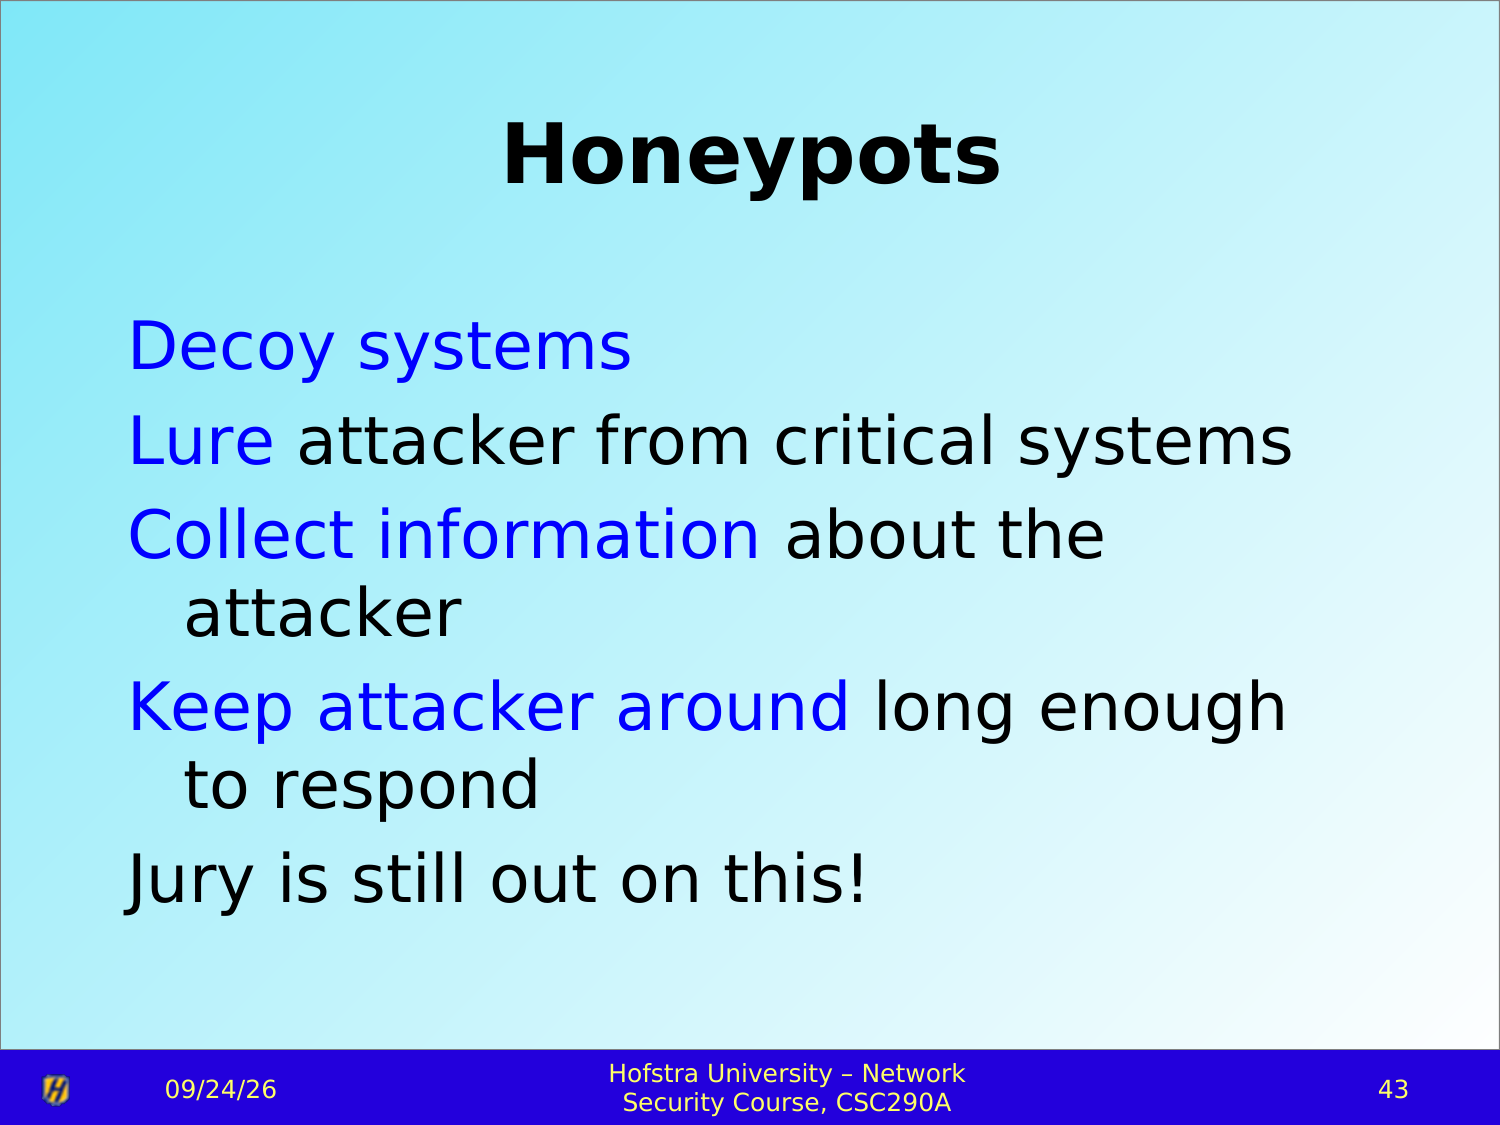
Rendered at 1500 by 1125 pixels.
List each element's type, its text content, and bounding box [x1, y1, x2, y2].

picture [37, 1072, 76, 1110]
title Honeypots [112, 95, 1391, 212]
list Decoy systems Lure attacker from critical systems Collect information about the attacker Keep attacker around long enough to respond Jury is still out on this! [112, 299, 1388, 976]
